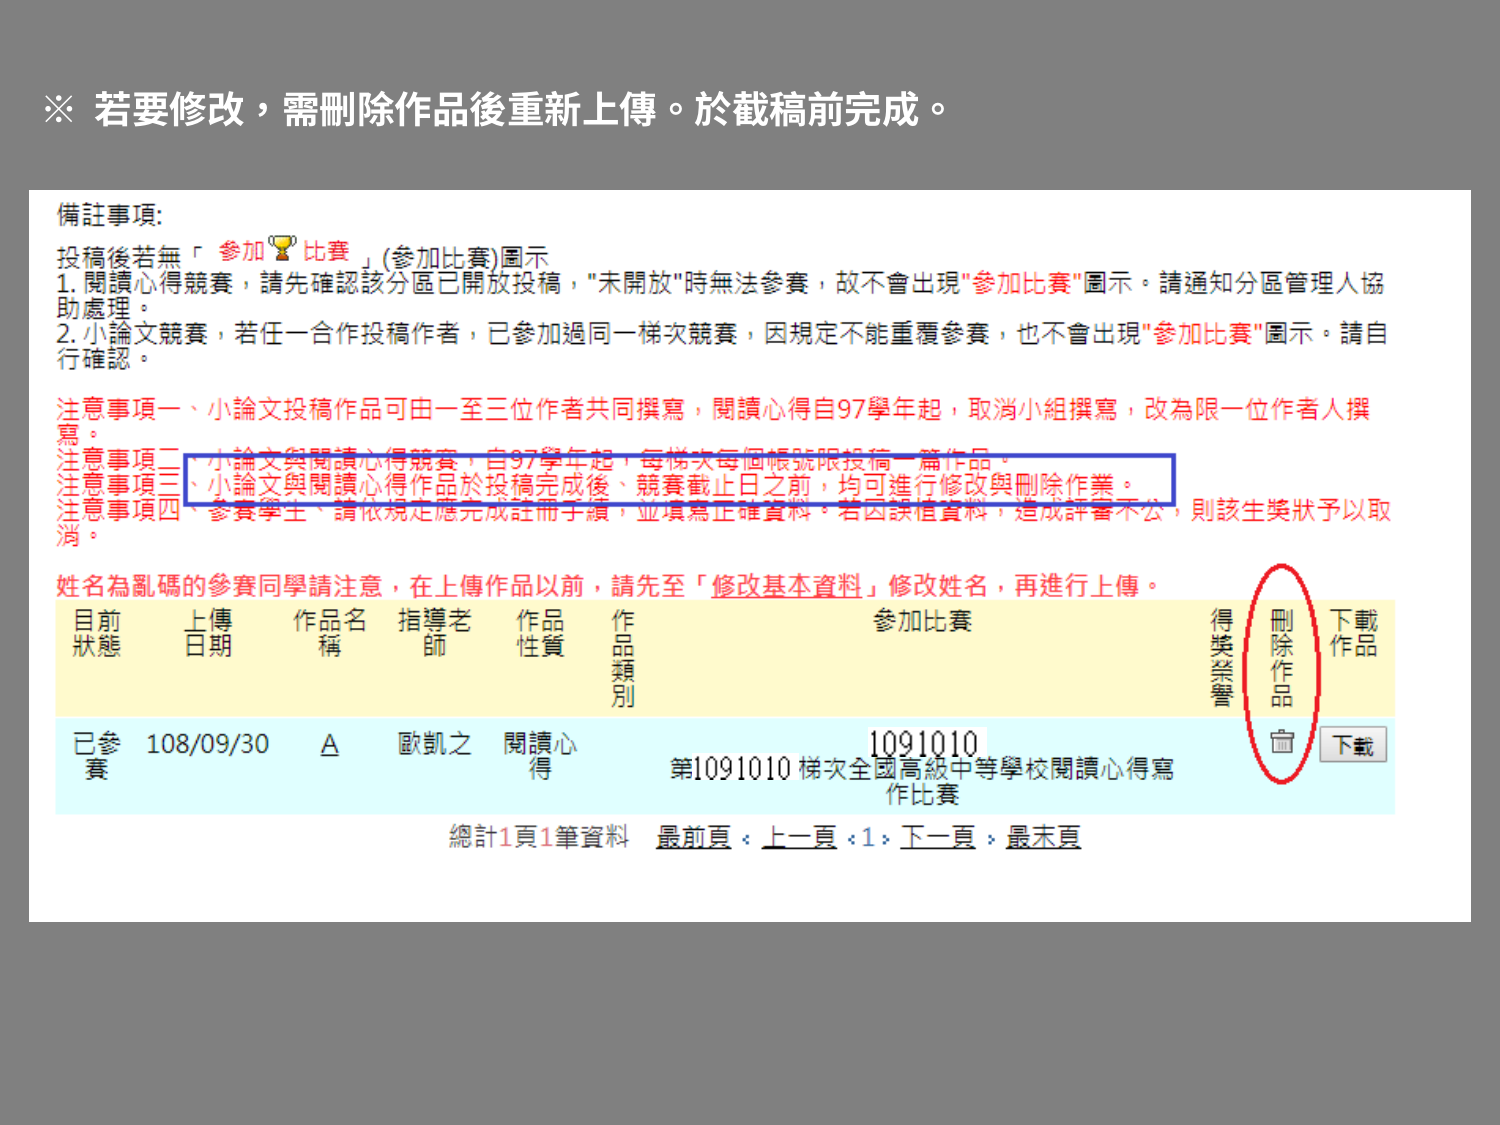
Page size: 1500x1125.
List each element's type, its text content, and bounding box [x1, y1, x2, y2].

picture [29, 190, 1471, 922]
text_box ※若要修改，需刪除作品後重新上傳。於截稿前完成。 [25, 78, 972, 139]
